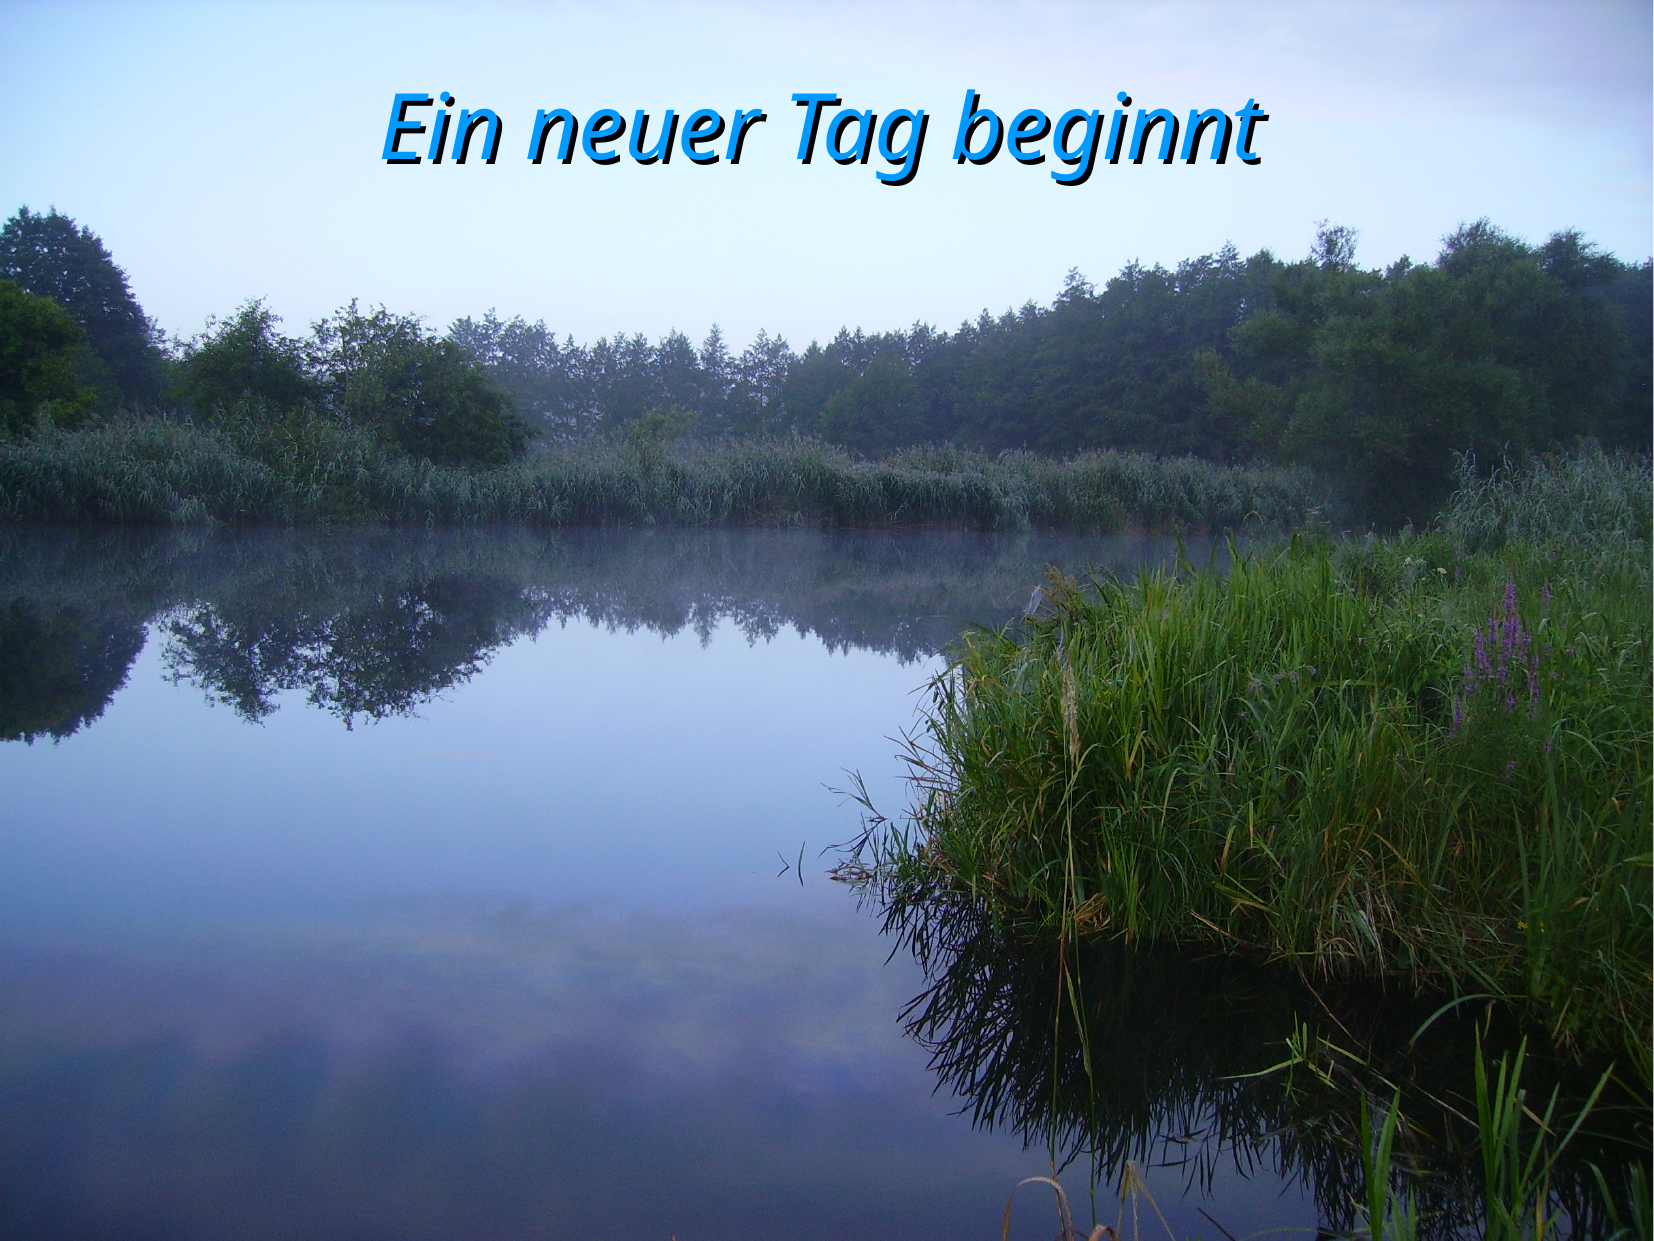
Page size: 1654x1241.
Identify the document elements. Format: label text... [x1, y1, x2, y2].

picture [0, 0, 1654, 1241]
title Ein neuer Tag beginnt [76, 14, 1565, 234]
